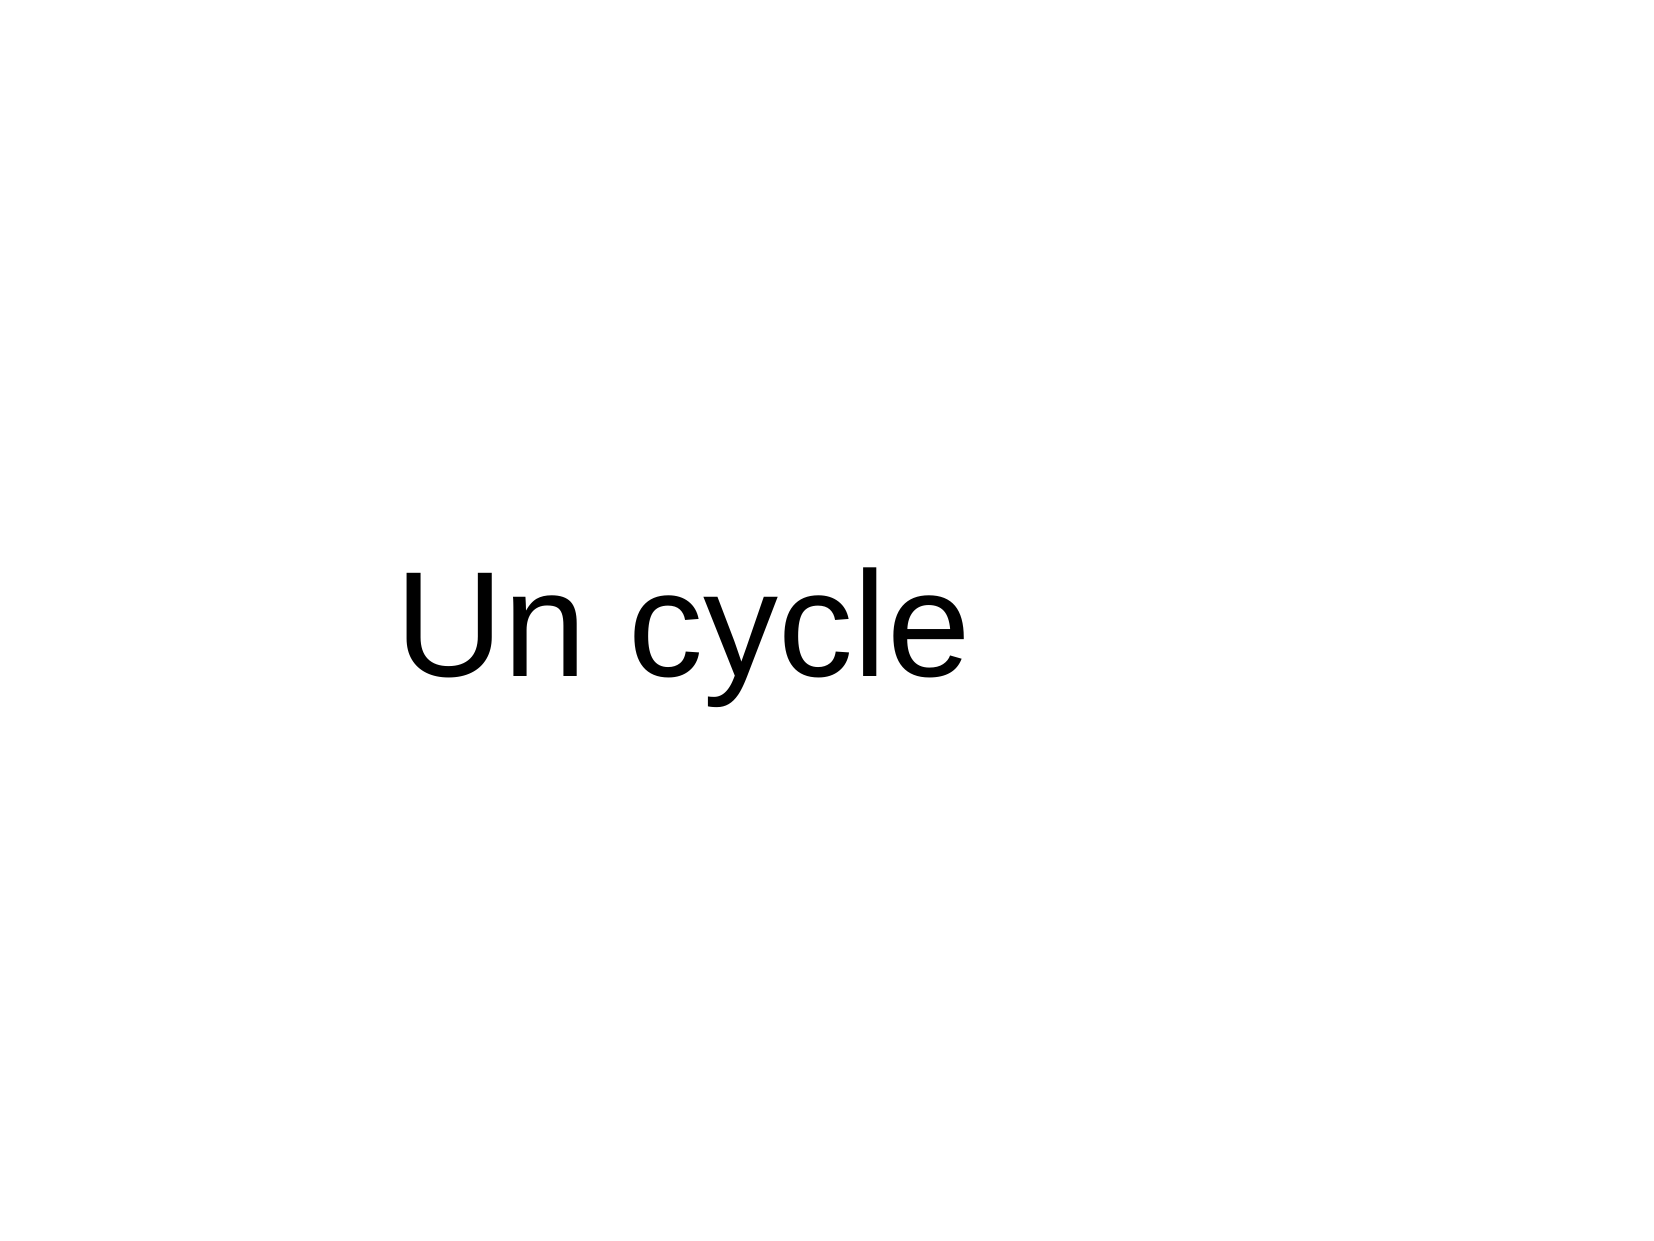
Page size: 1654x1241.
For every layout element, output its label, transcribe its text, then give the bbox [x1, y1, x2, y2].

text_box Un cycle [380, 533, 1279, 717]
